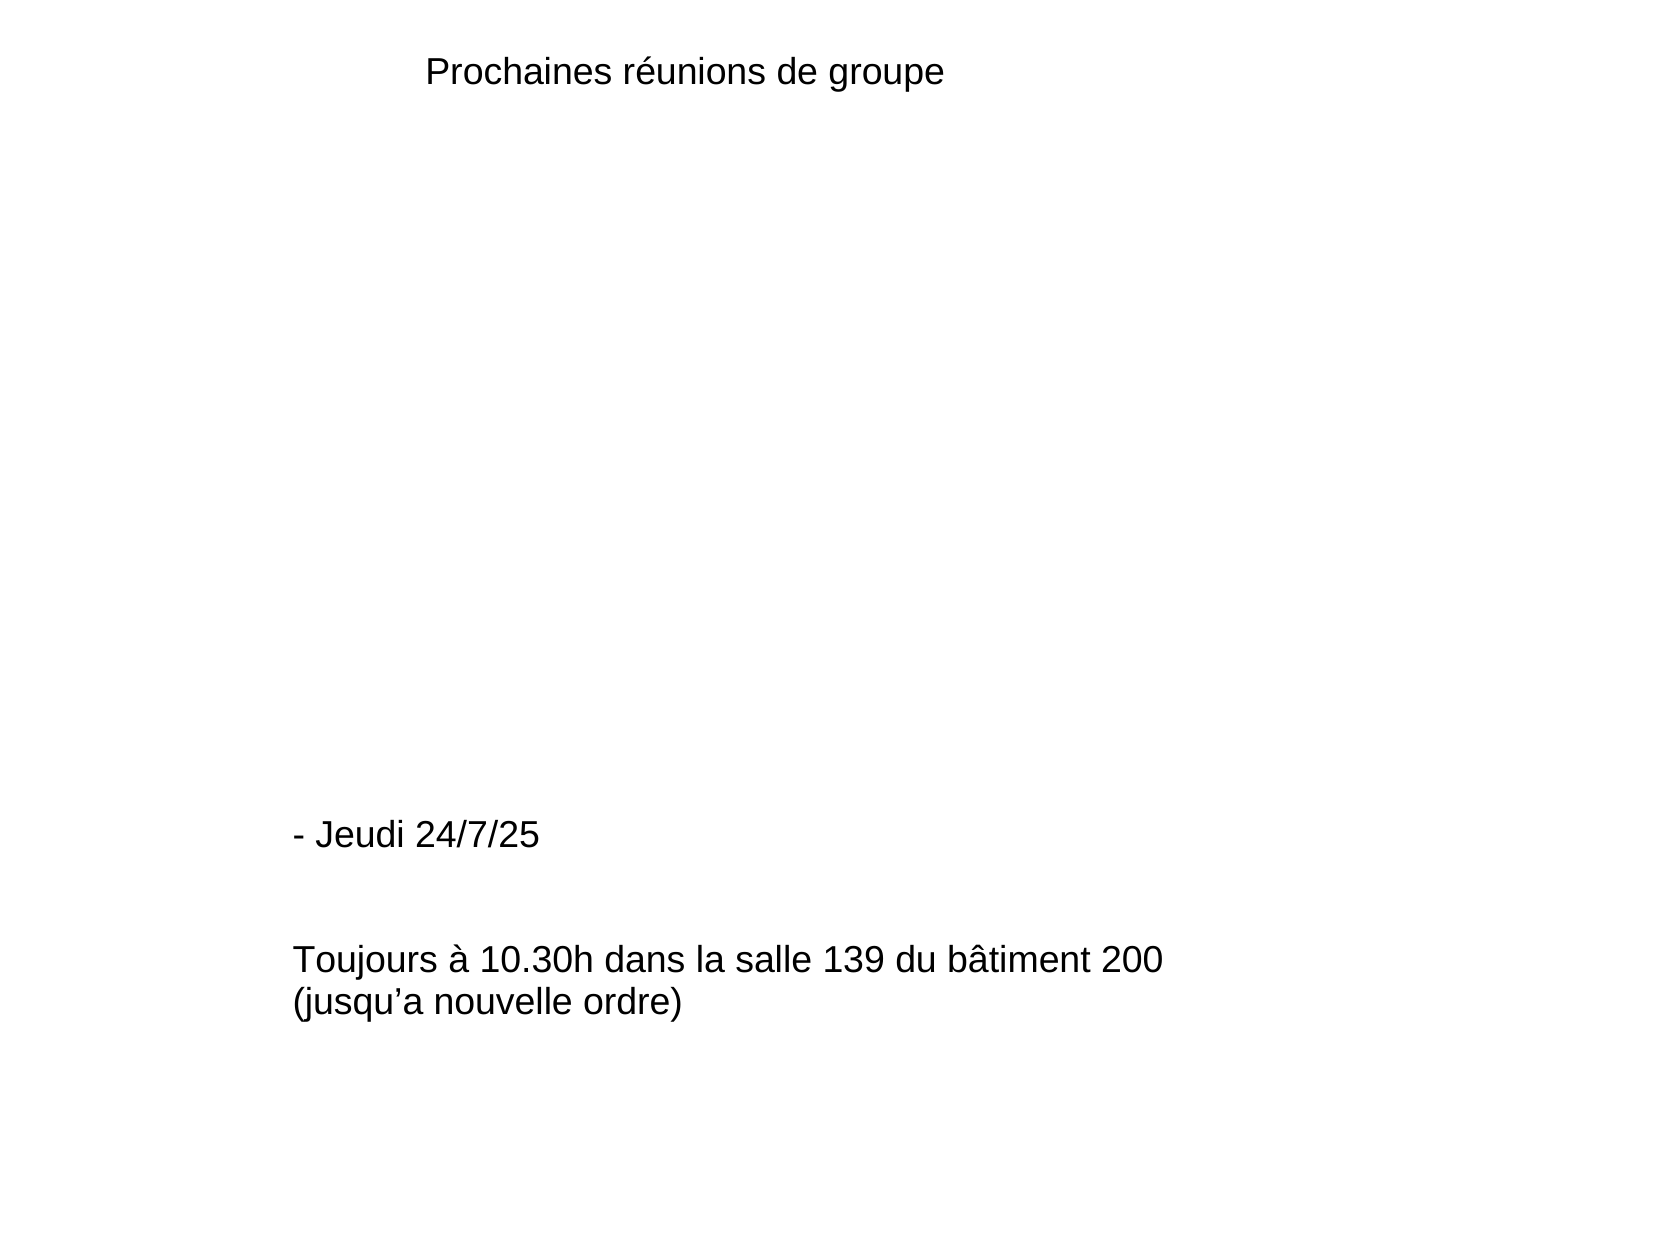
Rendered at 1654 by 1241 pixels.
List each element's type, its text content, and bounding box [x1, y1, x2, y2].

text_box - Jeudi 24/7/25 Toujours à 10.30h dans la salle 139 du bâtiment 200 (jusqu’a nouvelle ordre) [277, 259, 1181, 960]
text_box Prochaines réunions de groupe [410, 41, 666, 99]
